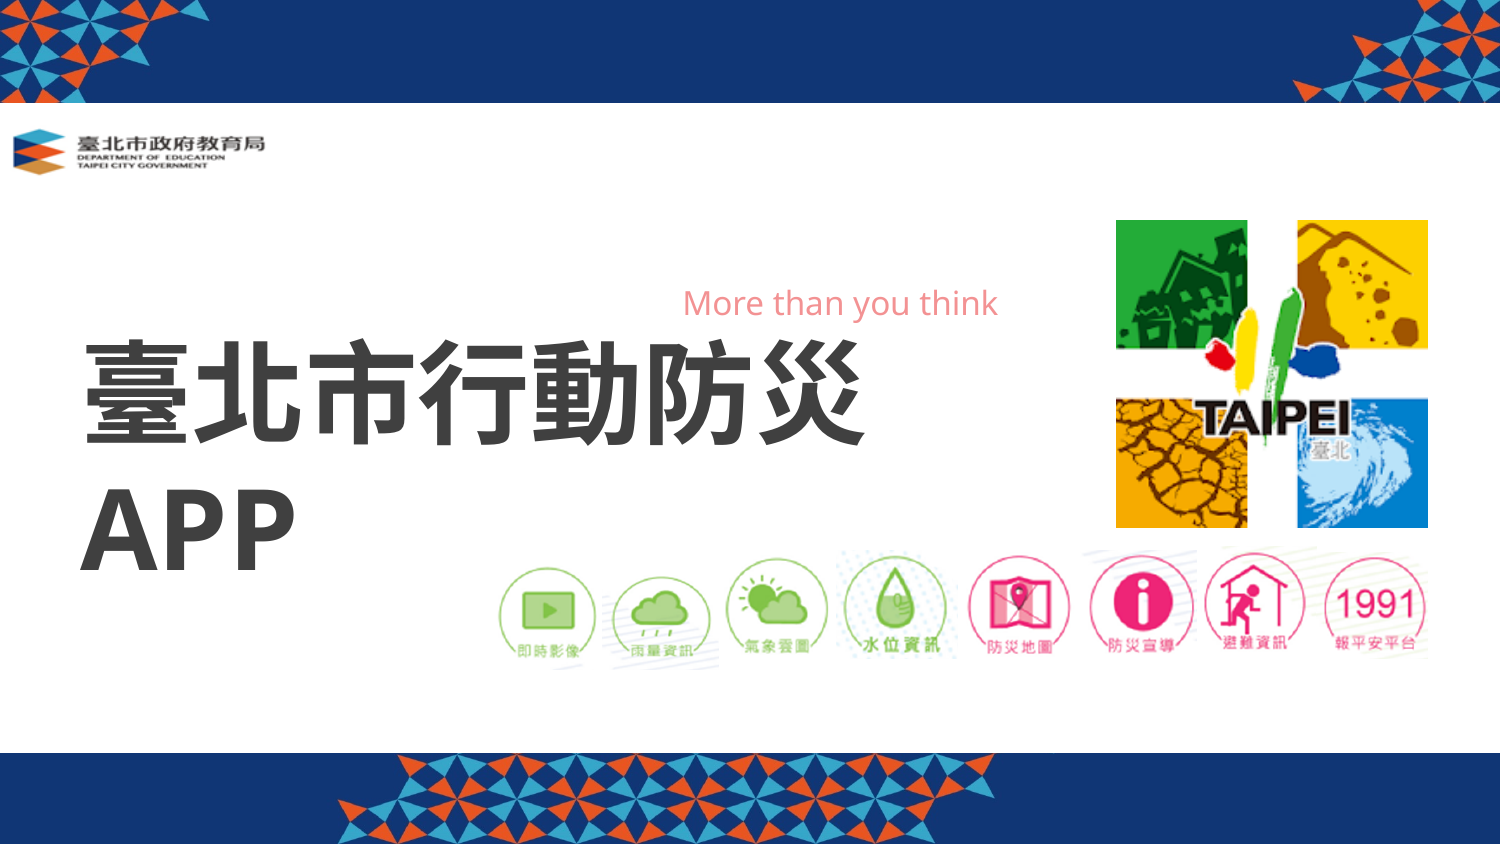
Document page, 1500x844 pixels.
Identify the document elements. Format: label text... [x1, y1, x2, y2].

picture [490, 555, 833, 670]
text_box More than you think [667, 275, 1014, 330]
picture [1116, 220, 1428, 528]
text_box 臺北市行動防災APP [64, 315, 1105, 505]
picture [961, 546, 1428, 659]
picture [0, 0, 1500, 103]
picture [0, 753, 1500, 844]
picture [836, 550, 958, 659]
picture [5, 114, 279, 191]
text_box [0, 103, 1500, 753]
